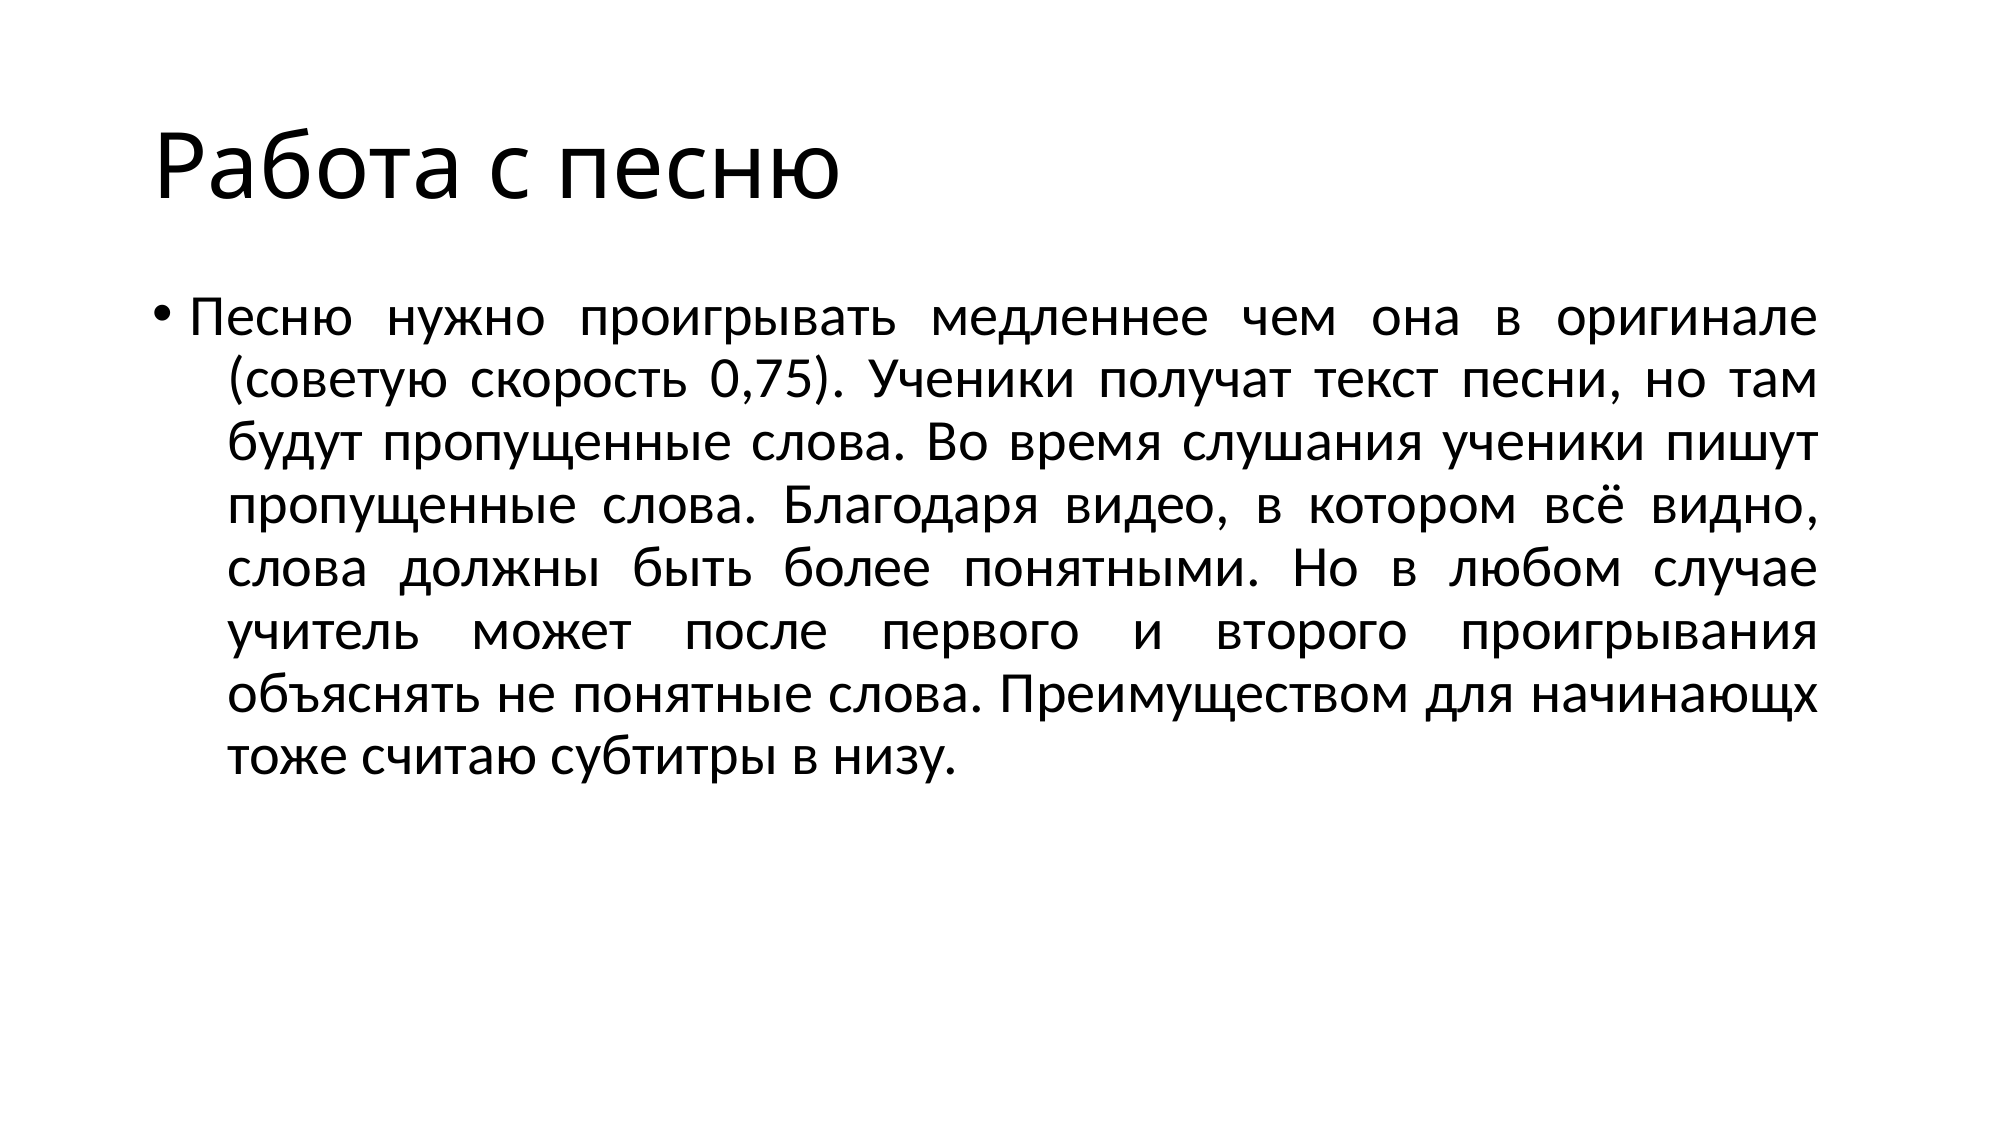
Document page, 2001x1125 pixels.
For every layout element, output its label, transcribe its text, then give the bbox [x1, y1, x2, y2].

list Песню нужно проигрывать медленнее чем она в оригинале (советую скорость 0,75). Ученики получат текст песни, но там будут пропущенные слова. Во время слушания ученики пишут пропущенные слова. Благодаря видео, в котором всё видно, слова должны быть более понятными. Но в любом случае учитель может после первого и второго проигрывания объяснять не понятные слова. Преимуществом для начинающх тоже считаю субтитры в низу. [137, 277, 1863, 992]
title Работа с песню [137, 59, 1863, 277]
